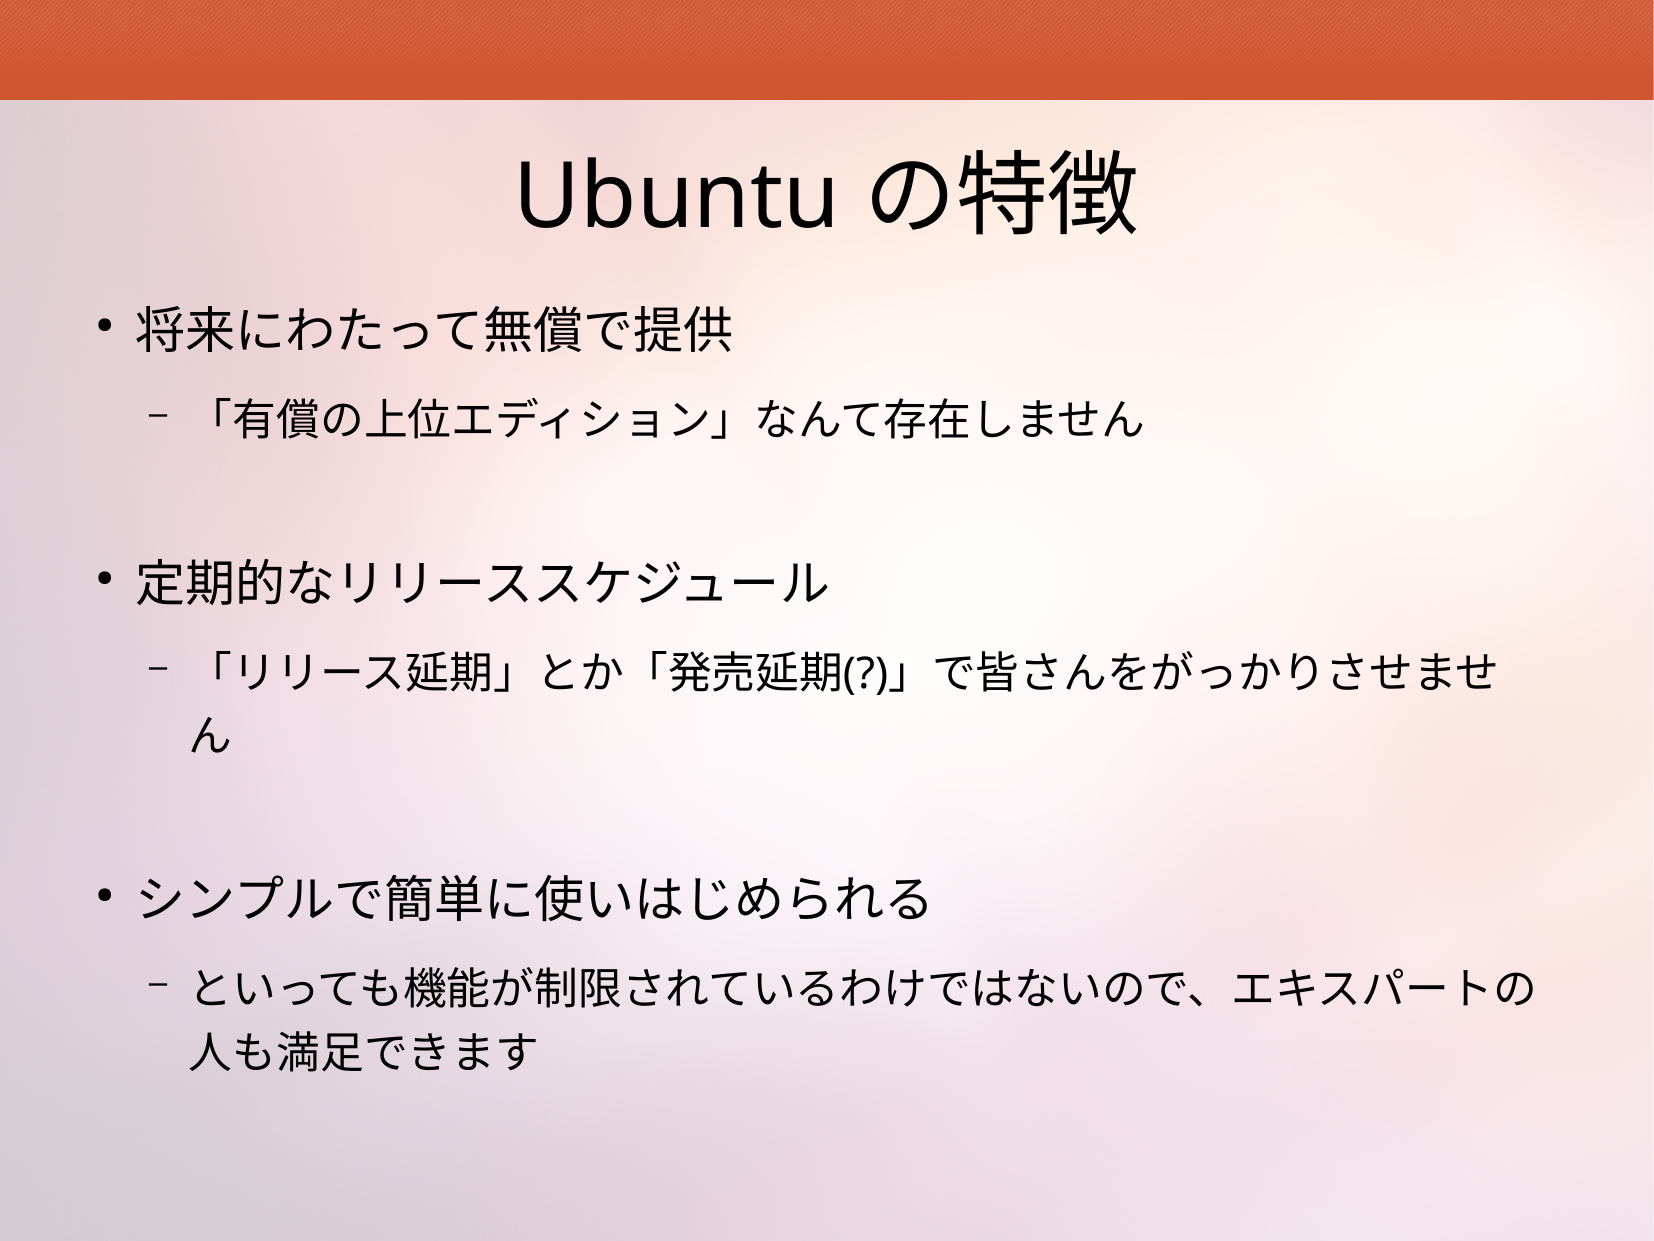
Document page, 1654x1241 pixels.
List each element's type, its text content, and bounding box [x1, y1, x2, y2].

list 将来にわたって無償で提供 「有償の上位エディション」なんて存在しません 定期的なリリーススケジュール 「リリース延期」とか「発売延期(?)」で皆さんをがっかりさせません シンプルで簡単に使いはじめられる といっても機能が制限されているわけではないので、エキスパートの人も満足できます [82, 290, 1538, 1087]
title Ubuntu の特徴 [82, 118, 1571, 257]
picture [0, 0, 1654, 1241]
